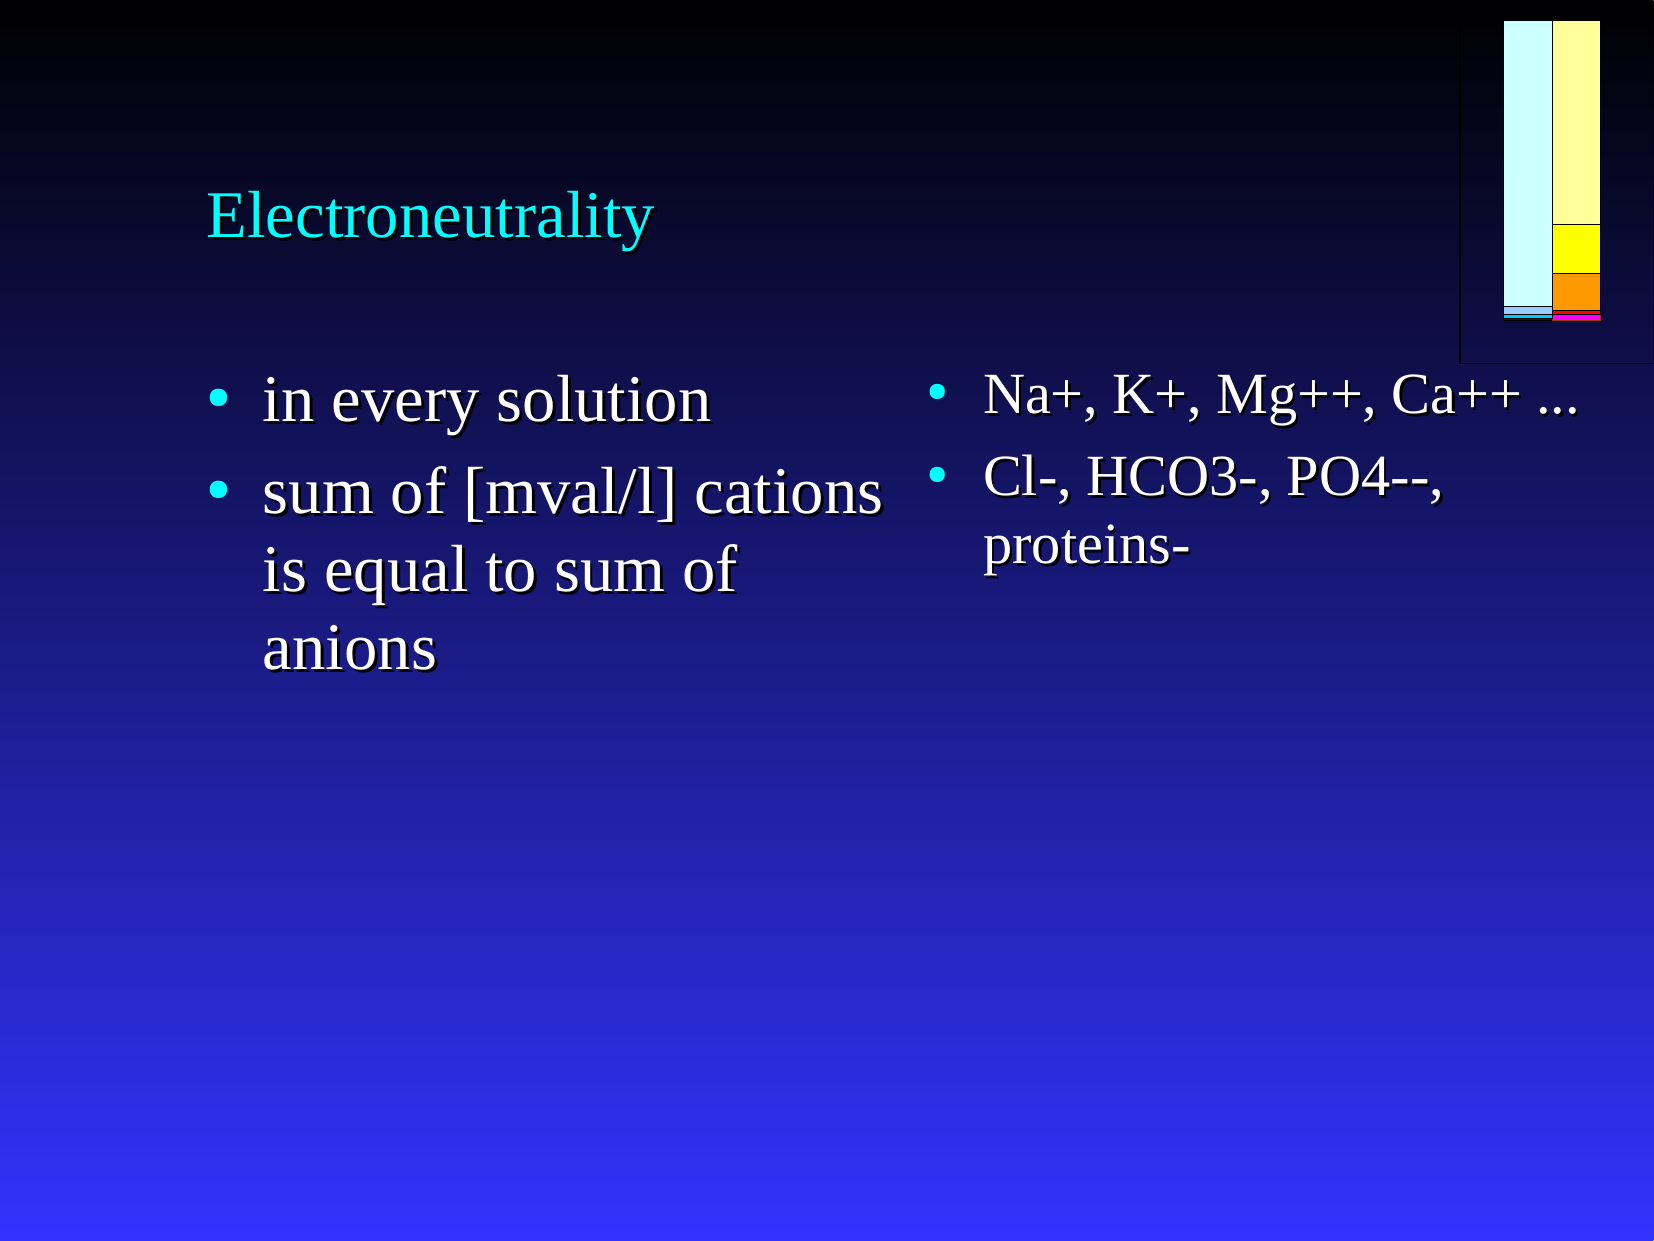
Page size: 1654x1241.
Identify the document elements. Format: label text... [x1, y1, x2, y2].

list in every solution sum of [mval/l] cations is equal to sum of anions [206, 358, 893, 1103]
list Na+, K+, Mg++, Ca++ ... Cl-, HCO3-, PO4--, proteins- [926, 358, 1613, 1103]
chart [1500, 16, 1616, 337]
text_box [1460, 0, 1654, 364]
title Electroneutrality [206, 110, 1460, 317]
